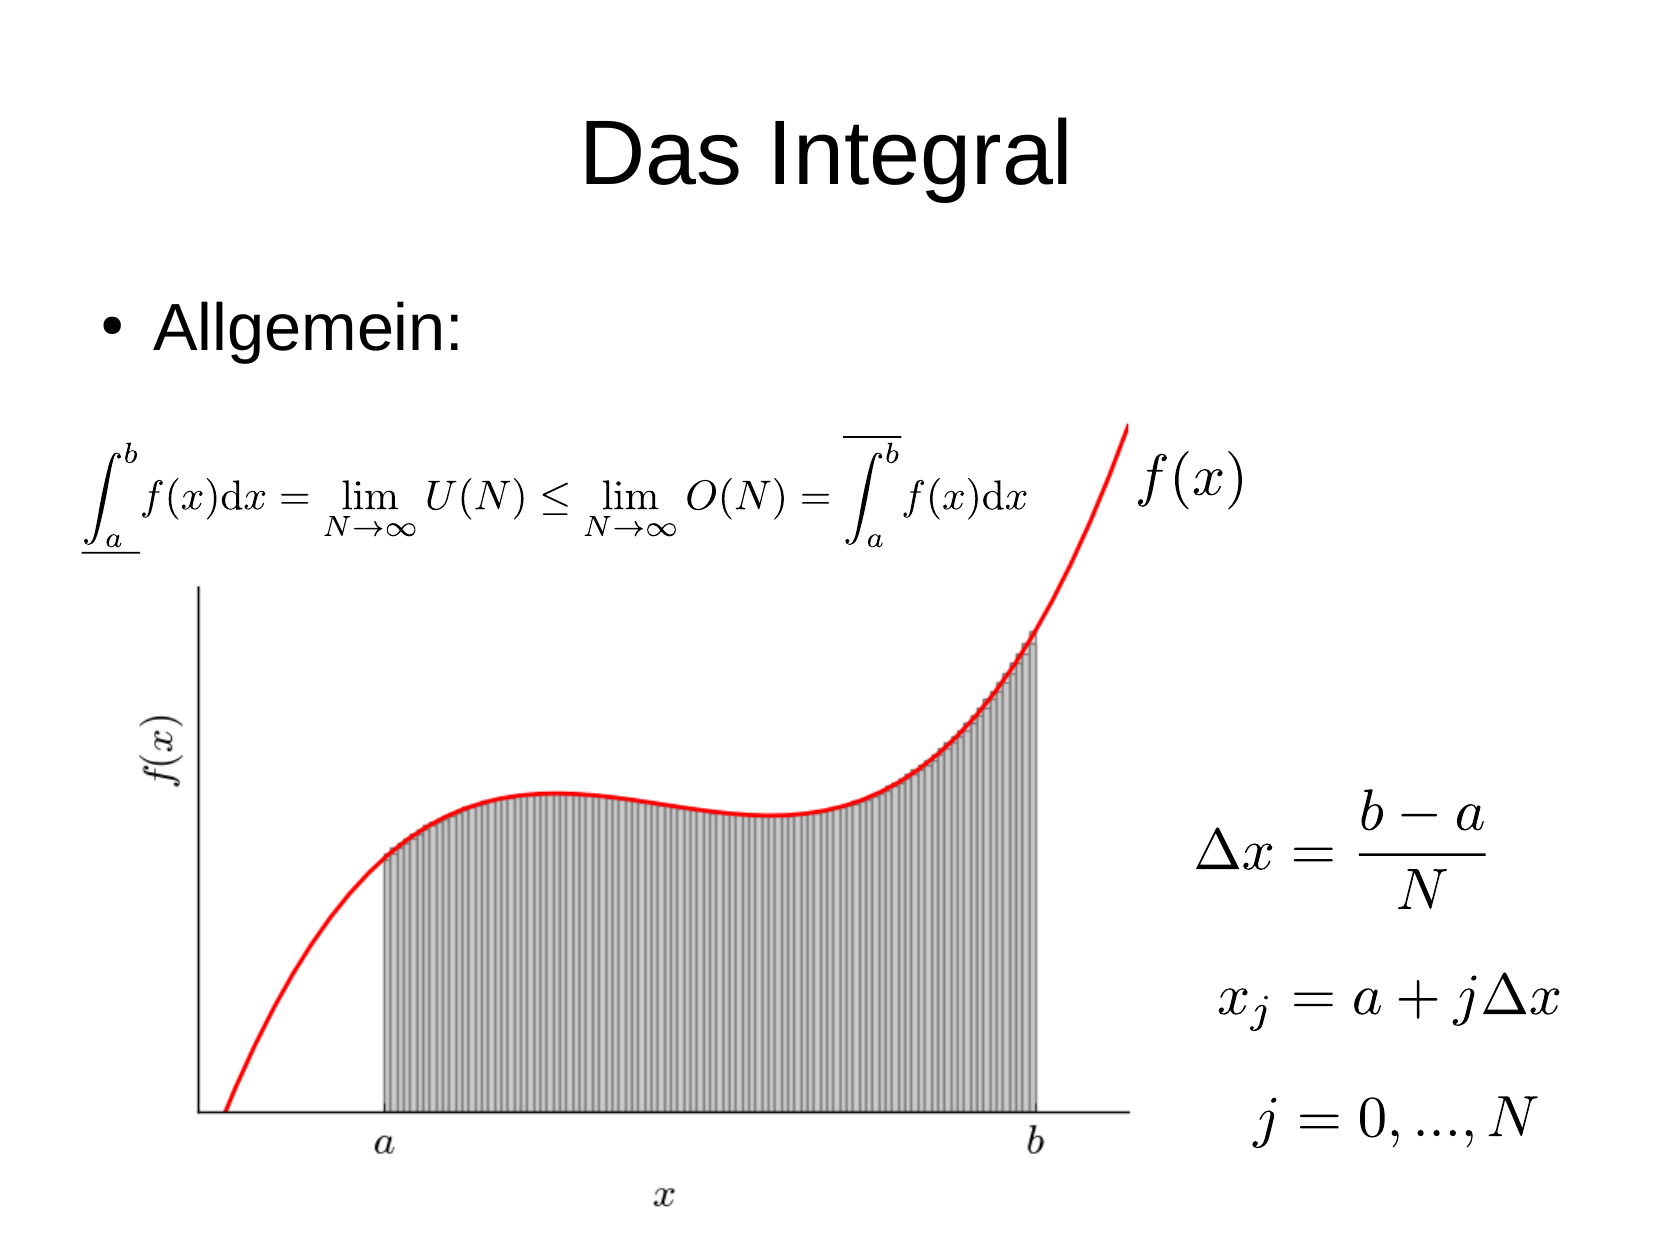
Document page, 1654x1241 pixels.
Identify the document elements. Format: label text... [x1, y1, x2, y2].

text_box [1252, 1096, 1540, 1149]
title Das Integral [82, 56, 1571, 250]
picture [123, 1094, 1142, 1229]
text_box [81, 436, 1029, 554]
text_box [1134, 451, 1248, 510]
text_box [1193, 789, 1486, 910]
list Allgemein: [82, 290, 1571, 1094]
text_box [1216, 972, 1563, 1032]
